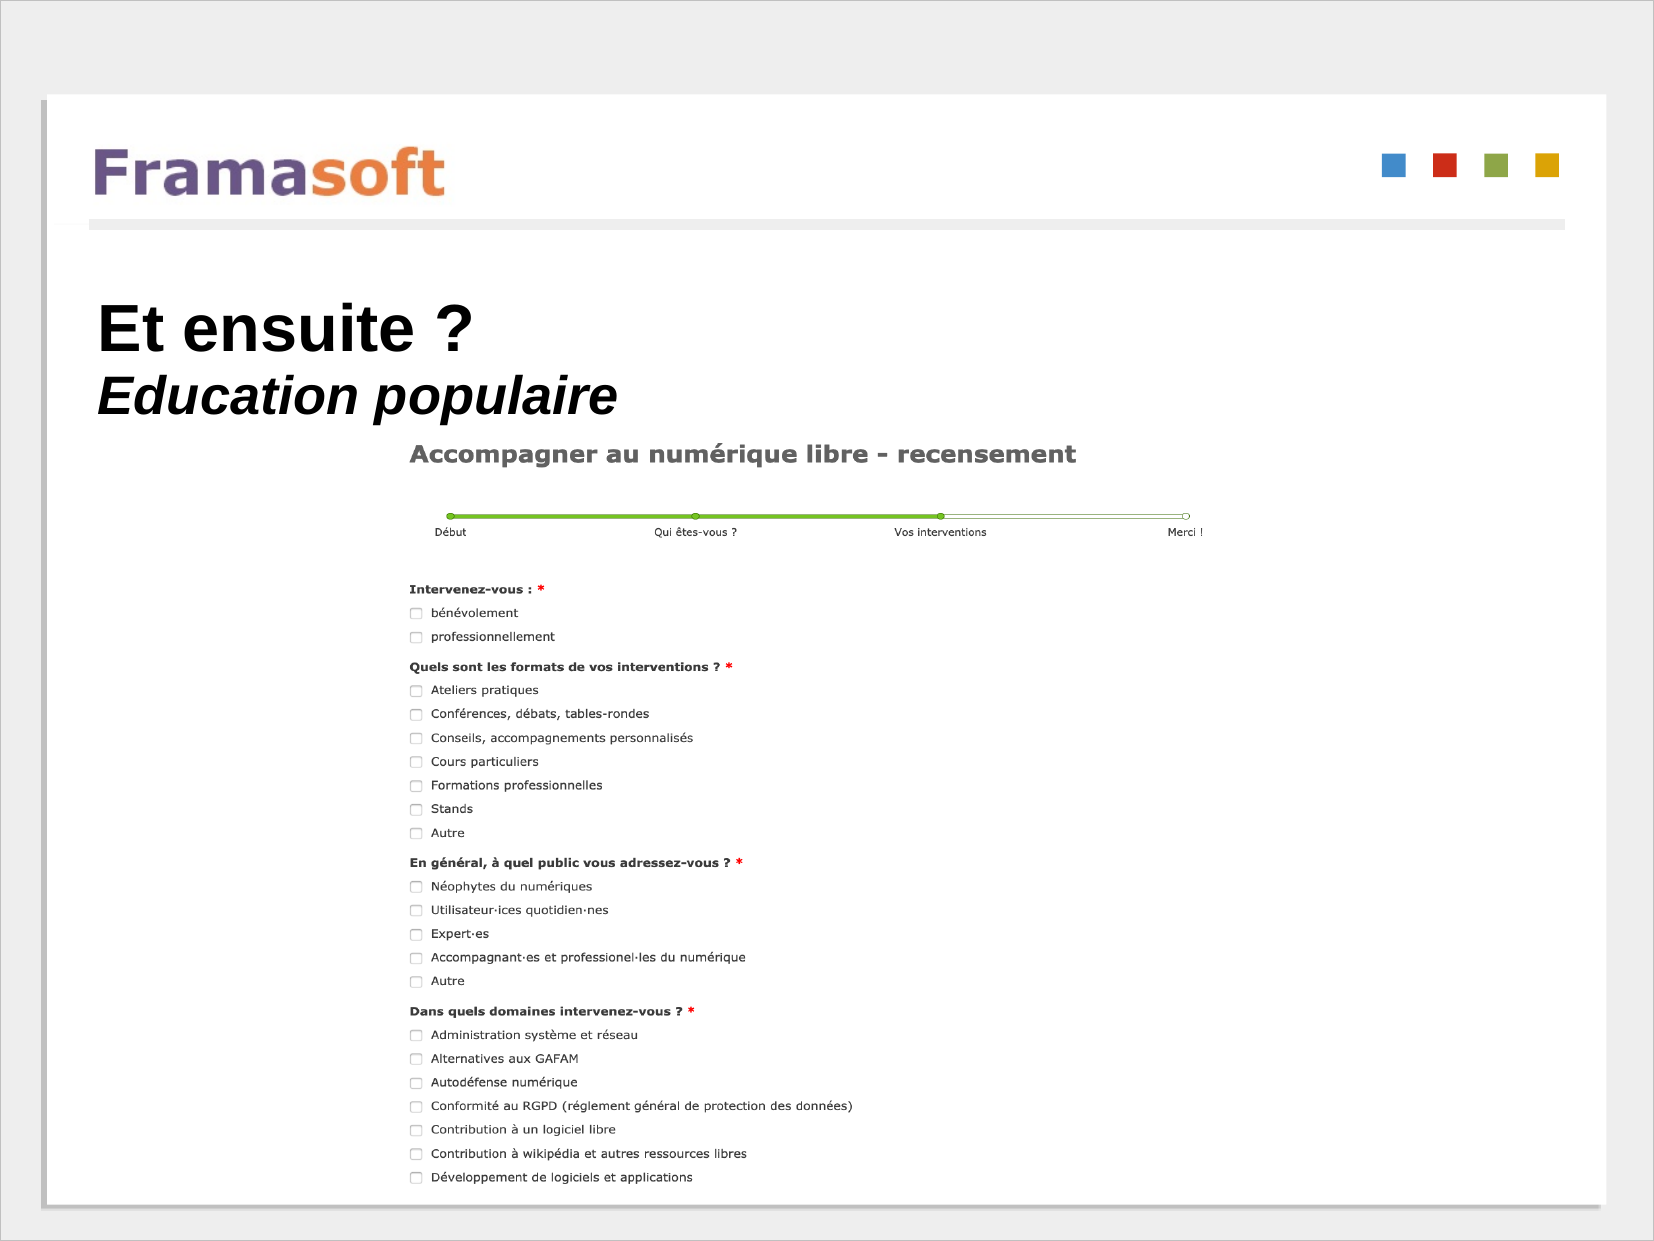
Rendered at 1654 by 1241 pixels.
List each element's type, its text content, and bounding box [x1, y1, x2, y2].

text_box Et ensuite ? Education populaire [82, 283, 1560, 434]
picture [54, 104, 508, 225]
picture [381, 431, 1223, 1193]
text_box [0, 0, 1654, 1241]
